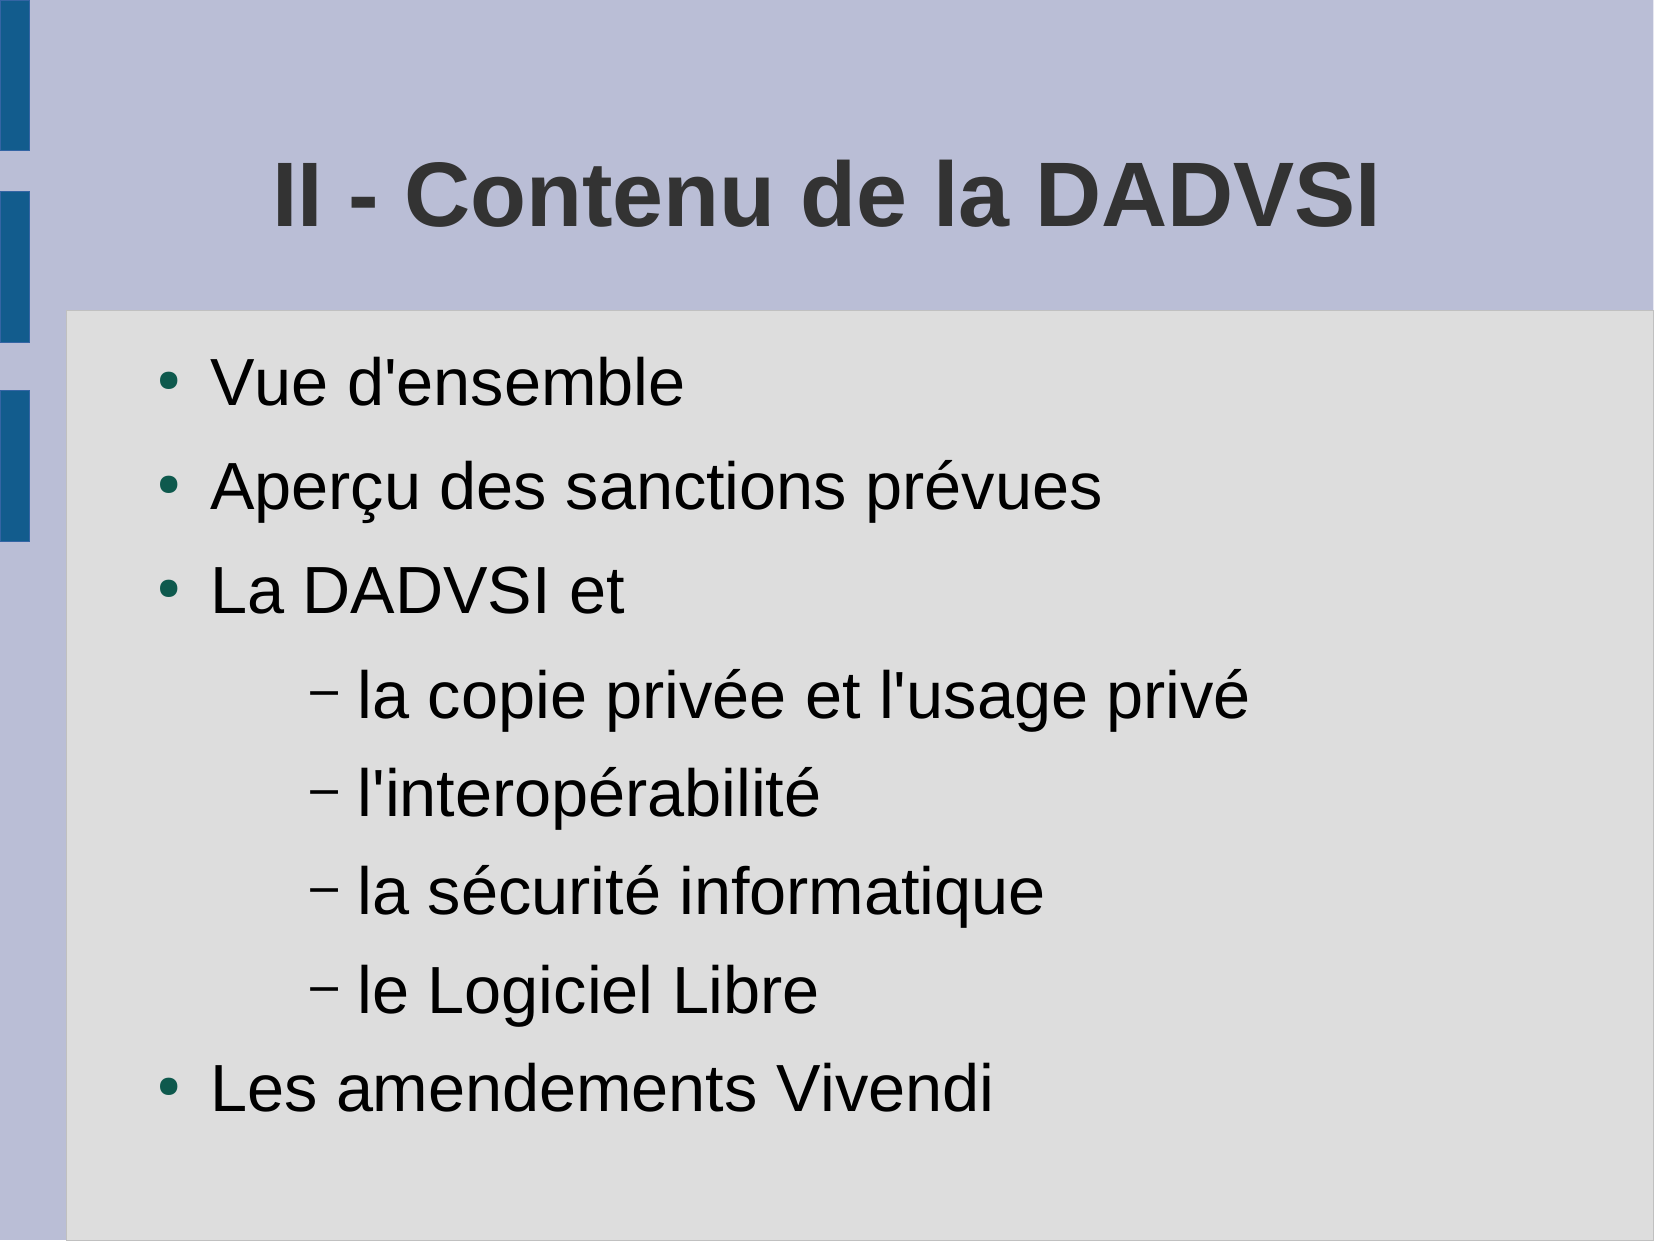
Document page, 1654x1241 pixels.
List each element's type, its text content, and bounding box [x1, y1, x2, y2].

list Vue d'ensemble Aperçu des sanctions prévues La DADVSI et la copie privée et l'usage privé l'interopérabilité la sécurité informatique le Logiciel Libre Les amendements Vivendi [121, 344, 1534, 1195]
title II - Contenu de la DADVSI [121, 91, 1534, 299]
